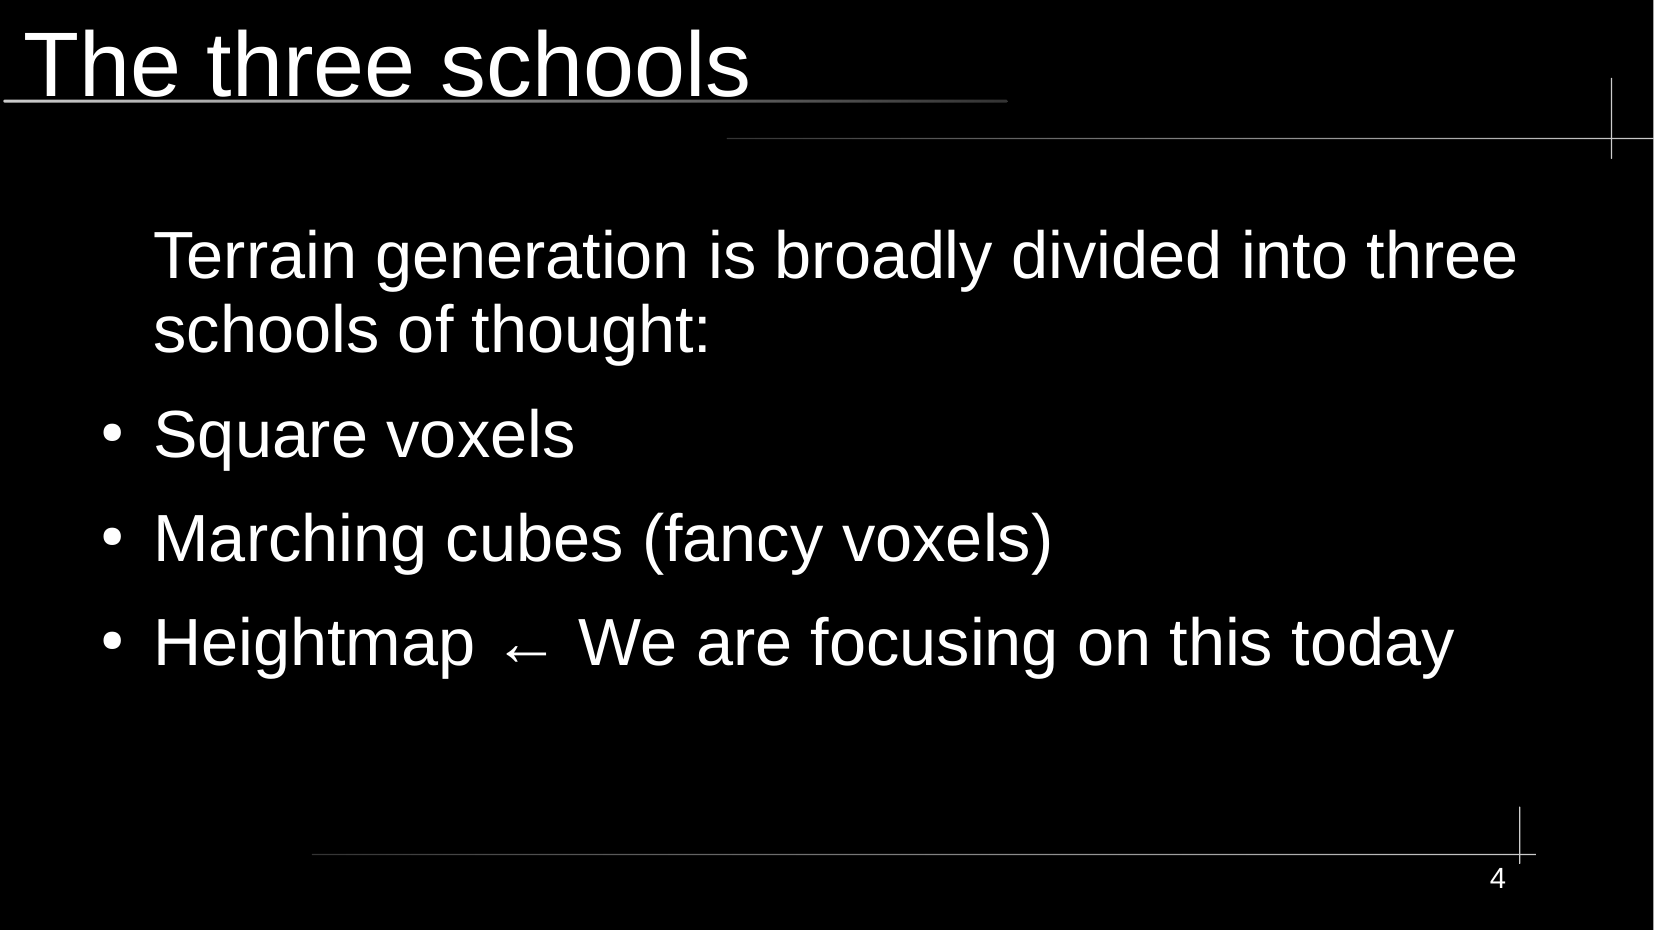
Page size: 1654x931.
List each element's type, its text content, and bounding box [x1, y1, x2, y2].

title The three schools [23, 11, 1589, 119]
list Terrain generation is broadly divided into three schools of thought: Square voxels Marching cubes (fancy voxels) Heightmap ← We are focusing on this today [82, 217, 1571, 758]
